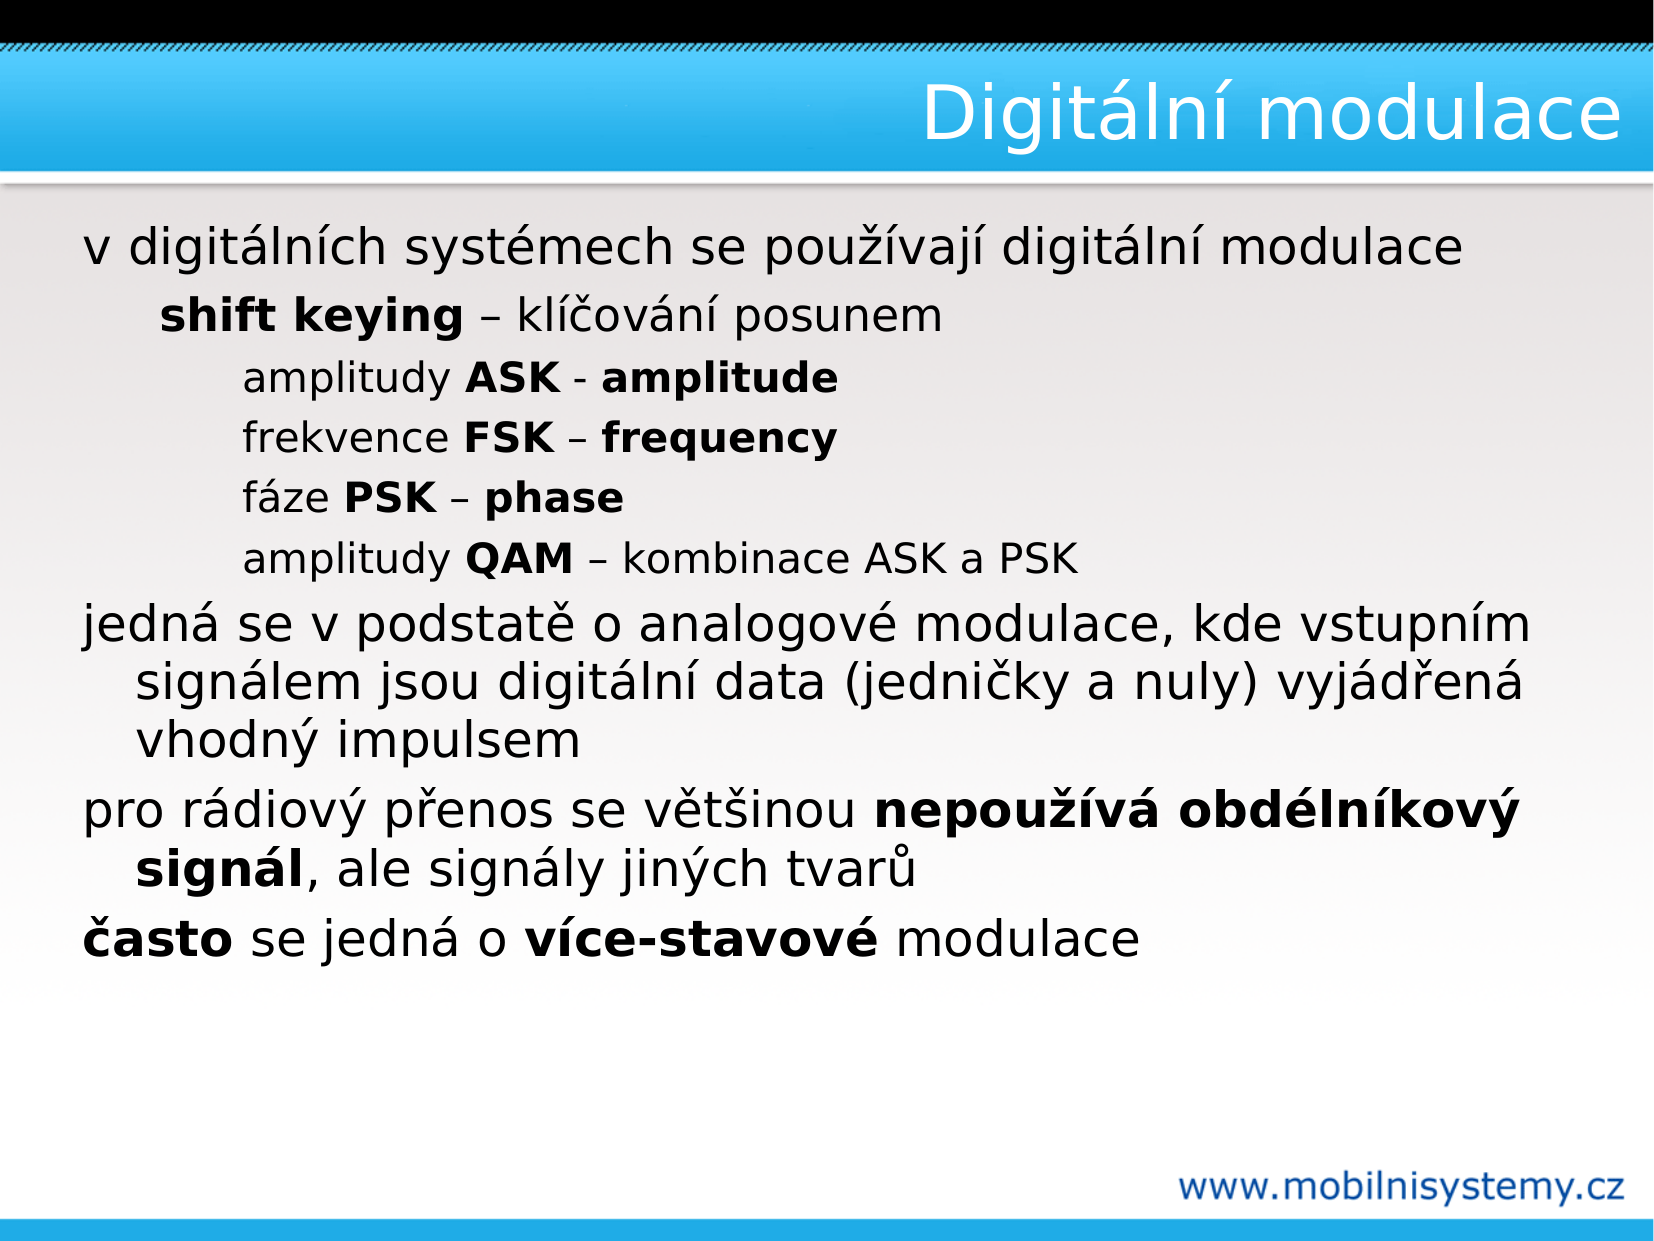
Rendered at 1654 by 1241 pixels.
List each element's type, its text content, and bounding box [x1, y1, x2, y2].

picture [0, 0, 1654, 1241]
list v digitálních systémech se používají digitální modulace shift keying – klíčování posunem amplitudy ASK - amplitude frekvence FSK – frequency fáze PSK – phase amplitudy QAM – kombinace ASK a PSK jedná se v podstatě o analogové modulace, kde vstupním signálem jsou digitální data (jedničky a nuly) vyjádřená vhodný impulsem pro rádiový přenos se většinou nepoužívá obdélníkový signál, ale signály jiných tvarů často se jedná o více-stavové modulace [64, 218, 1565, 1093]
title Digitální modulace [29, 49, 1625, 178]
